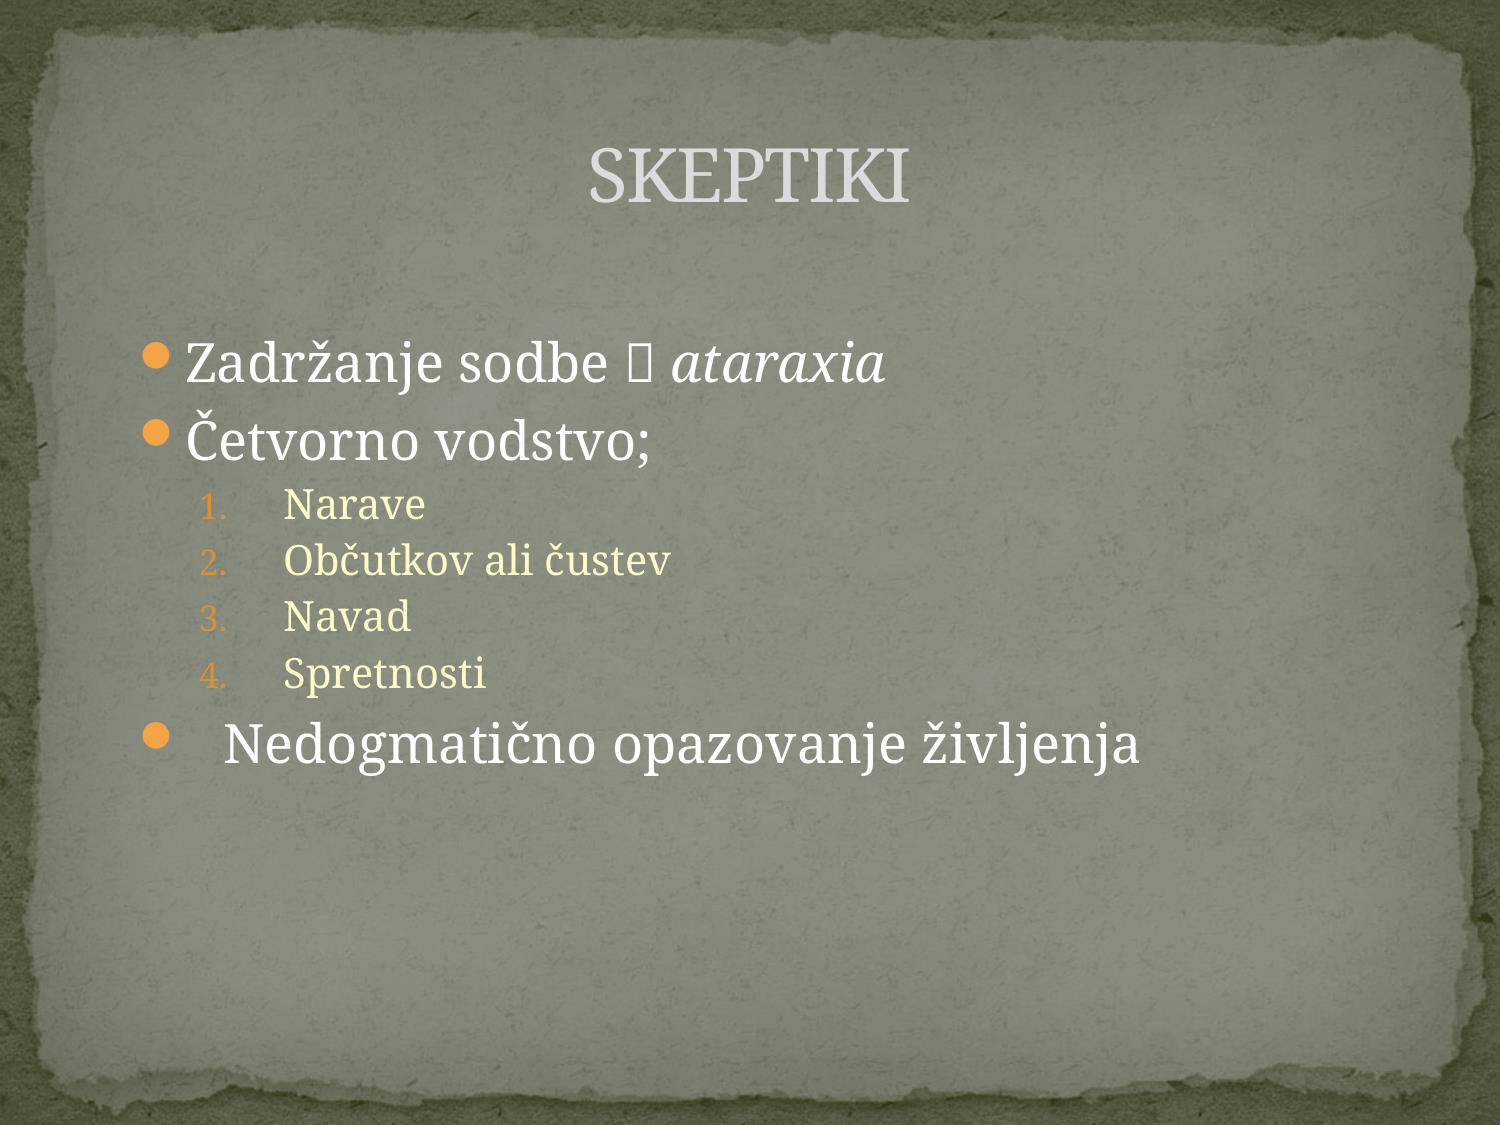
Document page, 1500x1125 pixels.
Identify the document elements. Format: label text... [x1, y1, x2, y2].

list Zadržanje sodbe  ataraxia Četvorno vodstvo; Narave Občutkov ali čustev Navad Spretnosti Nedogmatično opazovanje življenja [123, 243, 1449, 994]
picture [0, 0, 1500, 1125]
title SKEPTIKI [75, 24, 1425, 225]
